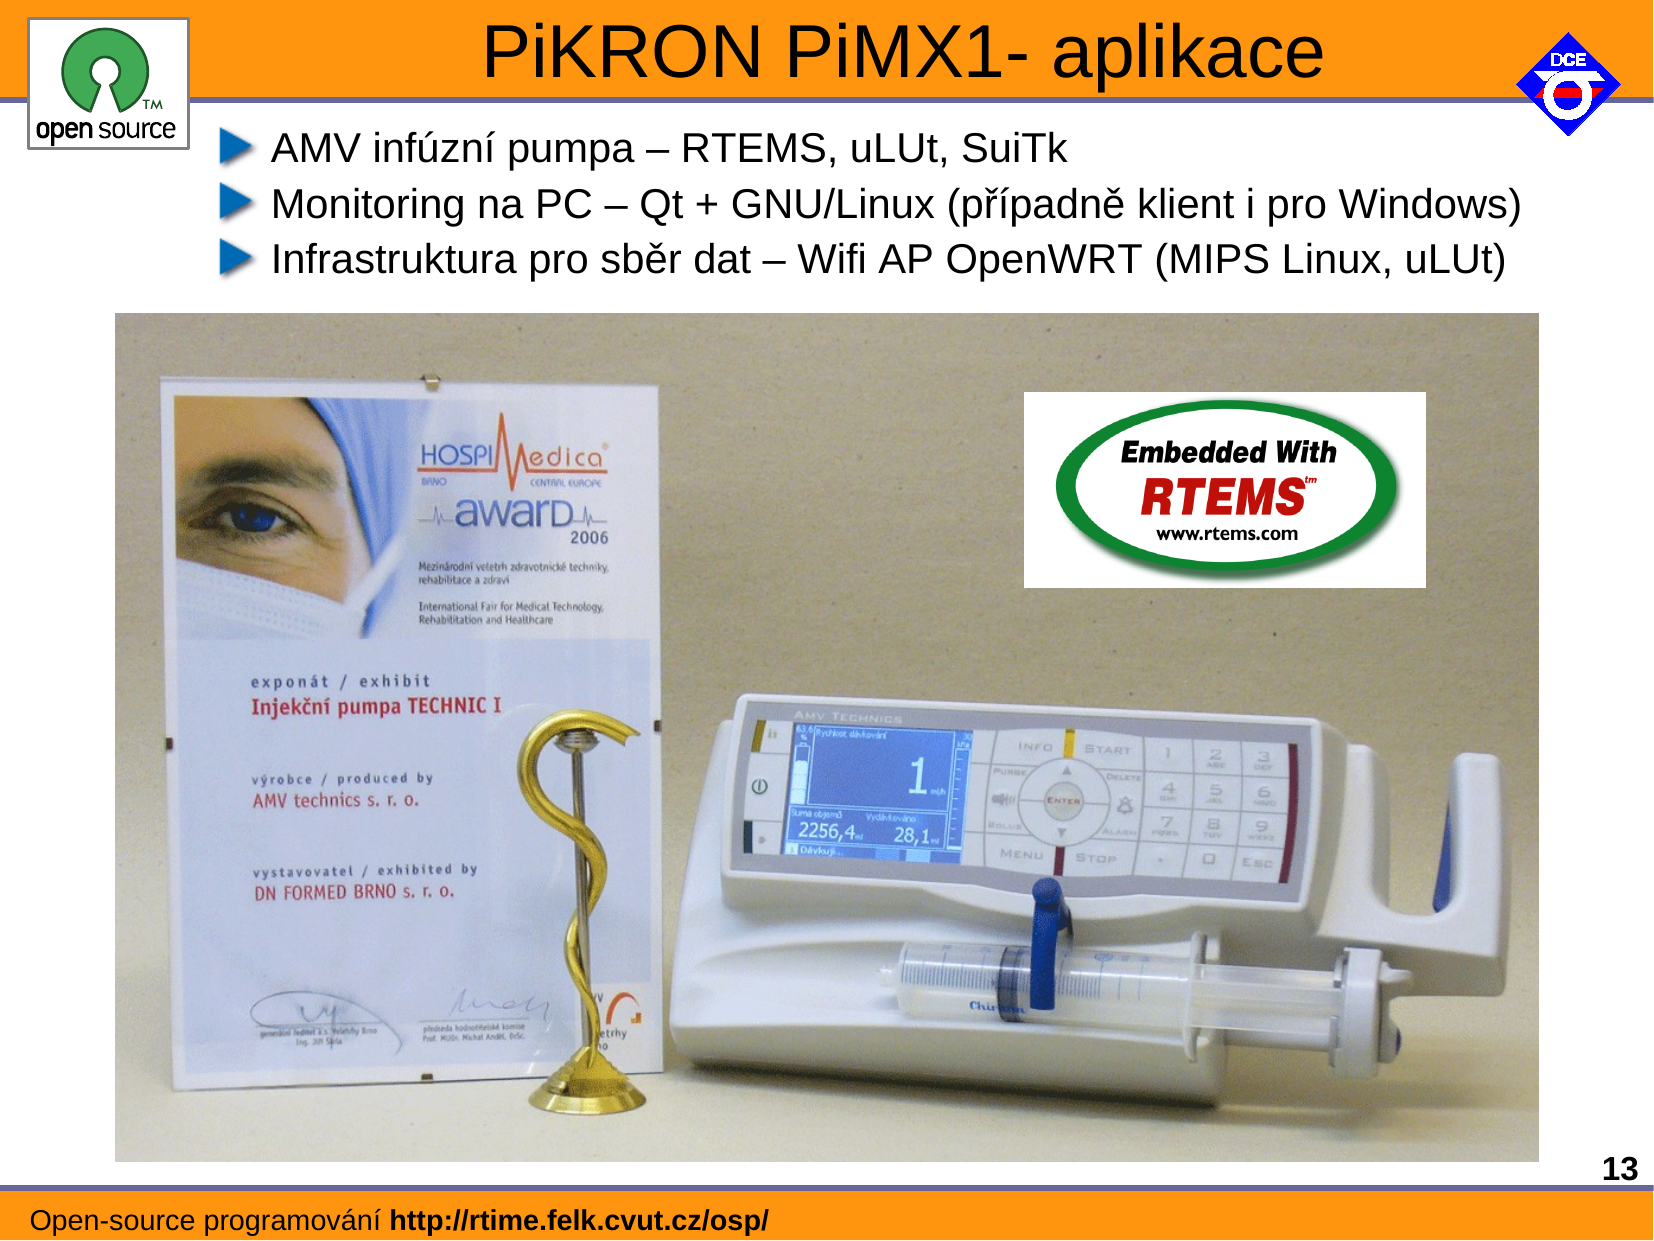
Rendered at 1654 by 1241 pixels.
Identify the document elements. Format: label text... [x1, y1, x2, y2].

title PiKRON PiMX1- aplikace [178, 4, 1631, 98]
picture [115, 313, 1539, 1162]
list AMV infúzní pumpa – RTEMS, uLUt, SuiTk Monitoring na PC – Qt + GNU/Linux (případně klient i pro Windows) Infrastruktura pro sběr dat – Wifi AP OpenWRT (MIPS Linux, uLUt) [199, 124, 1535, 300]
